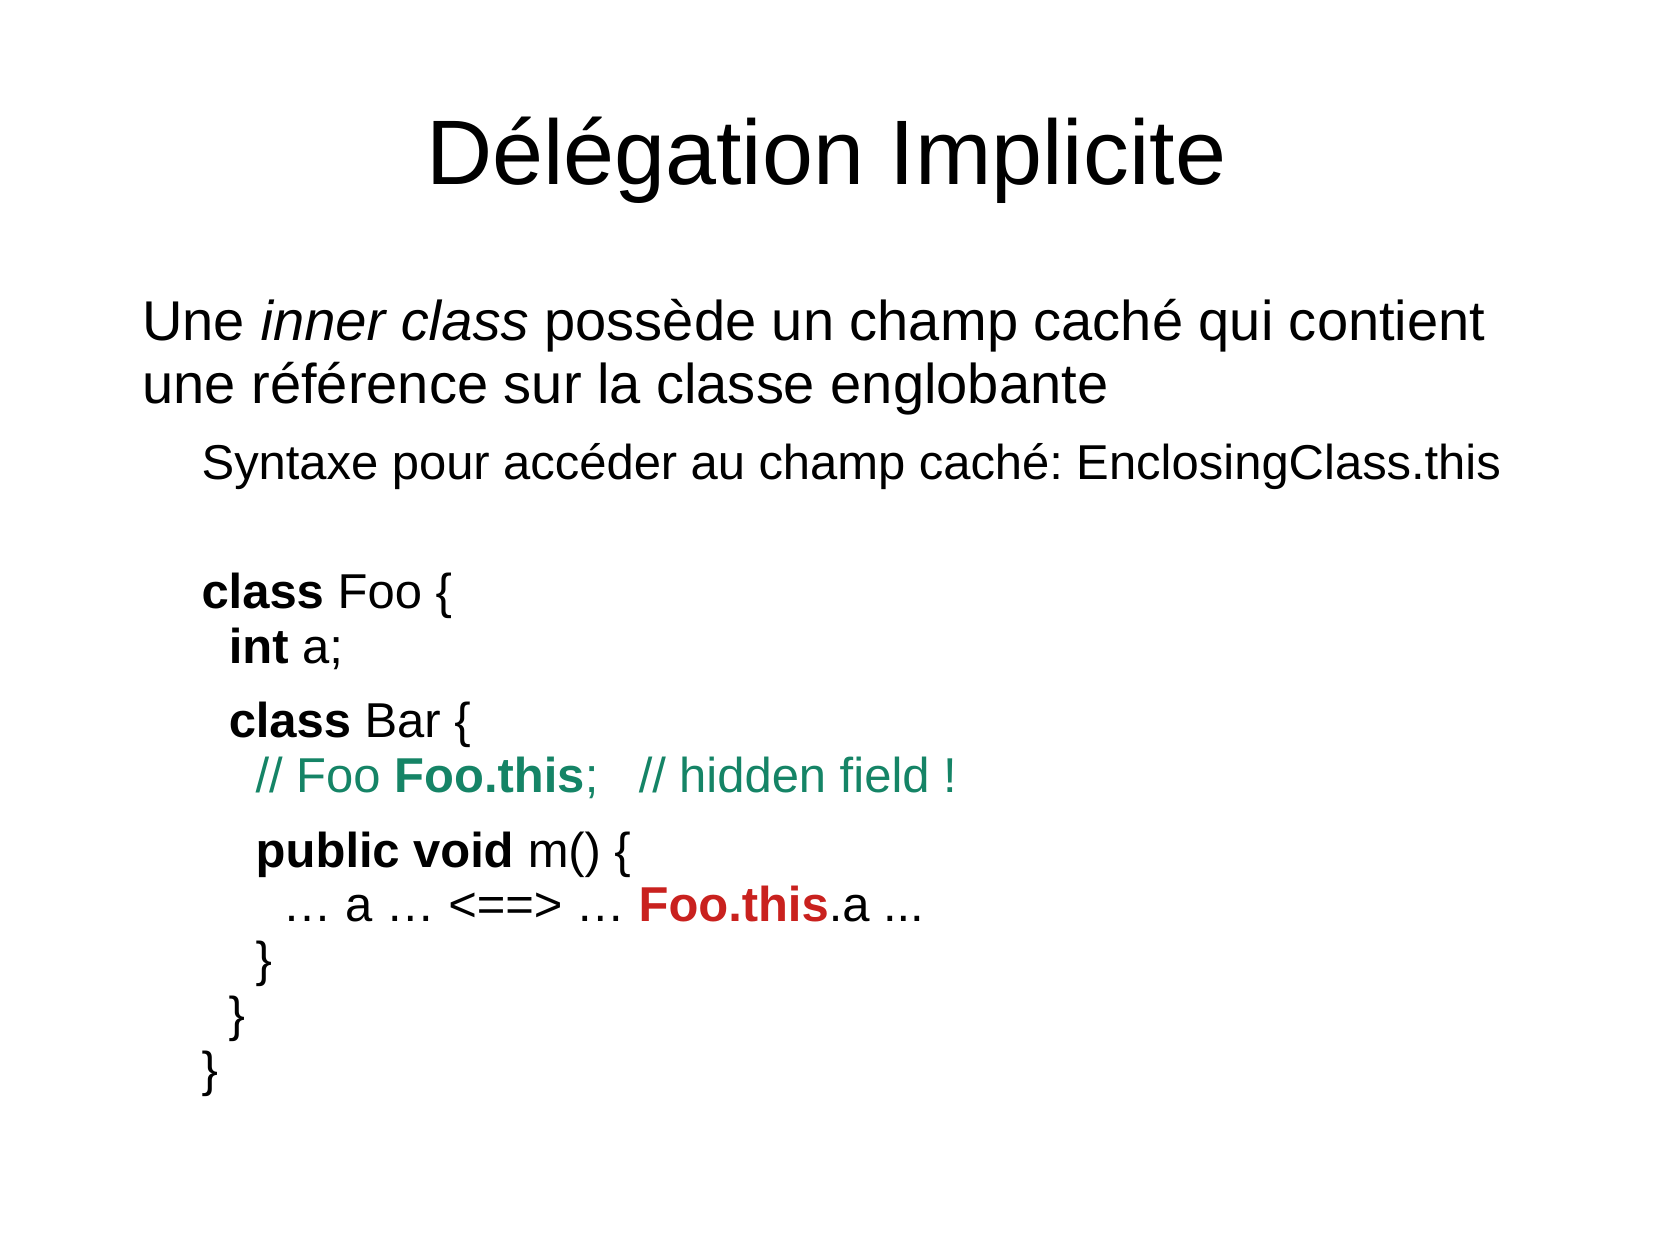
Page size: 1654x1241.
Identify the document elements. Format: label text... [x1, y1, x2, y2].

title Délégation Implicite [82, 49, 1571, 257]
list Une inner class possède un champ caché qui contient une référence sur la classe englobante Syntaxe pour accéder au champ caché: EnclosingClass.this class Foo { int a; class Bar { // Foo Foo.this; // hidden field ! public void m() { … a … <==> … Foo.this.a ... } } } [82, 290, 1571, 1111]
